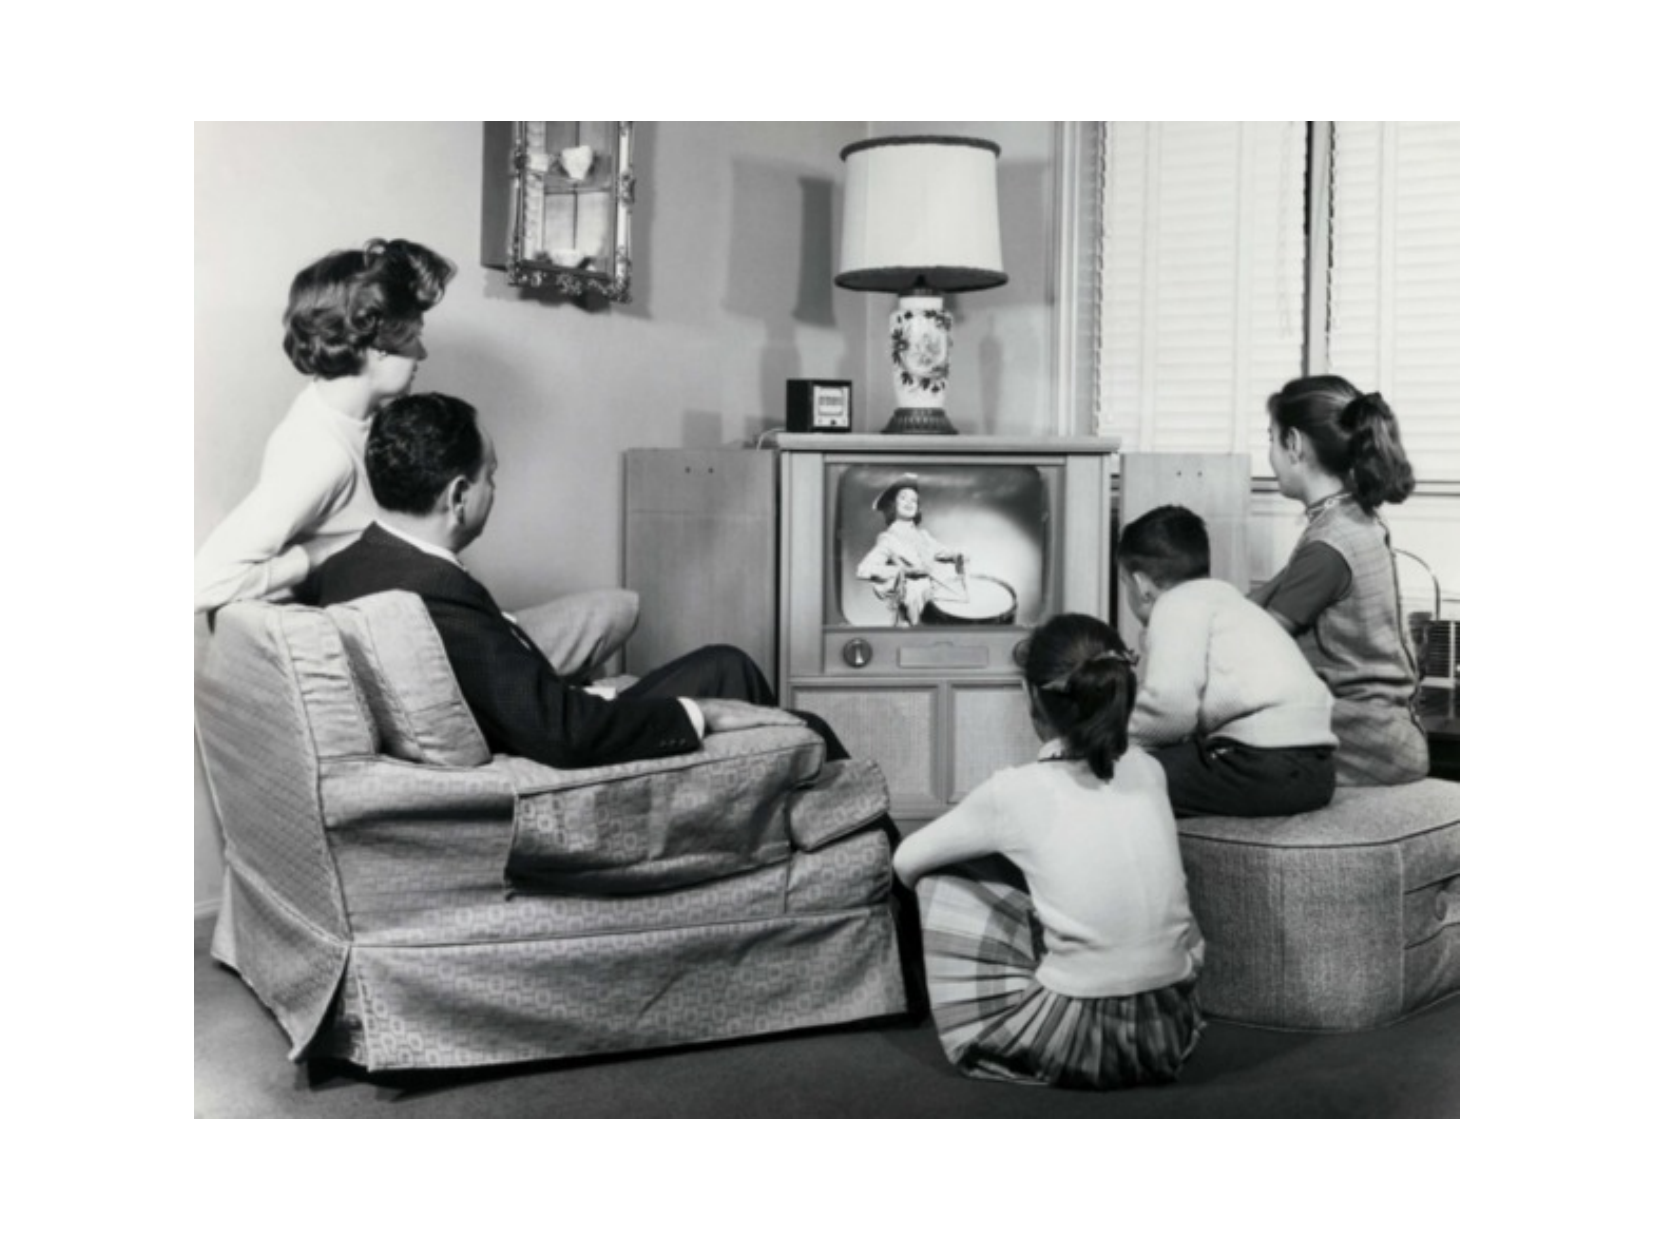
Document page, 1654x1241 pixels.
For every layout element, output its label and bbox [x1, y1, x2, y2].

picture [194, 121, 1460, 1119]
